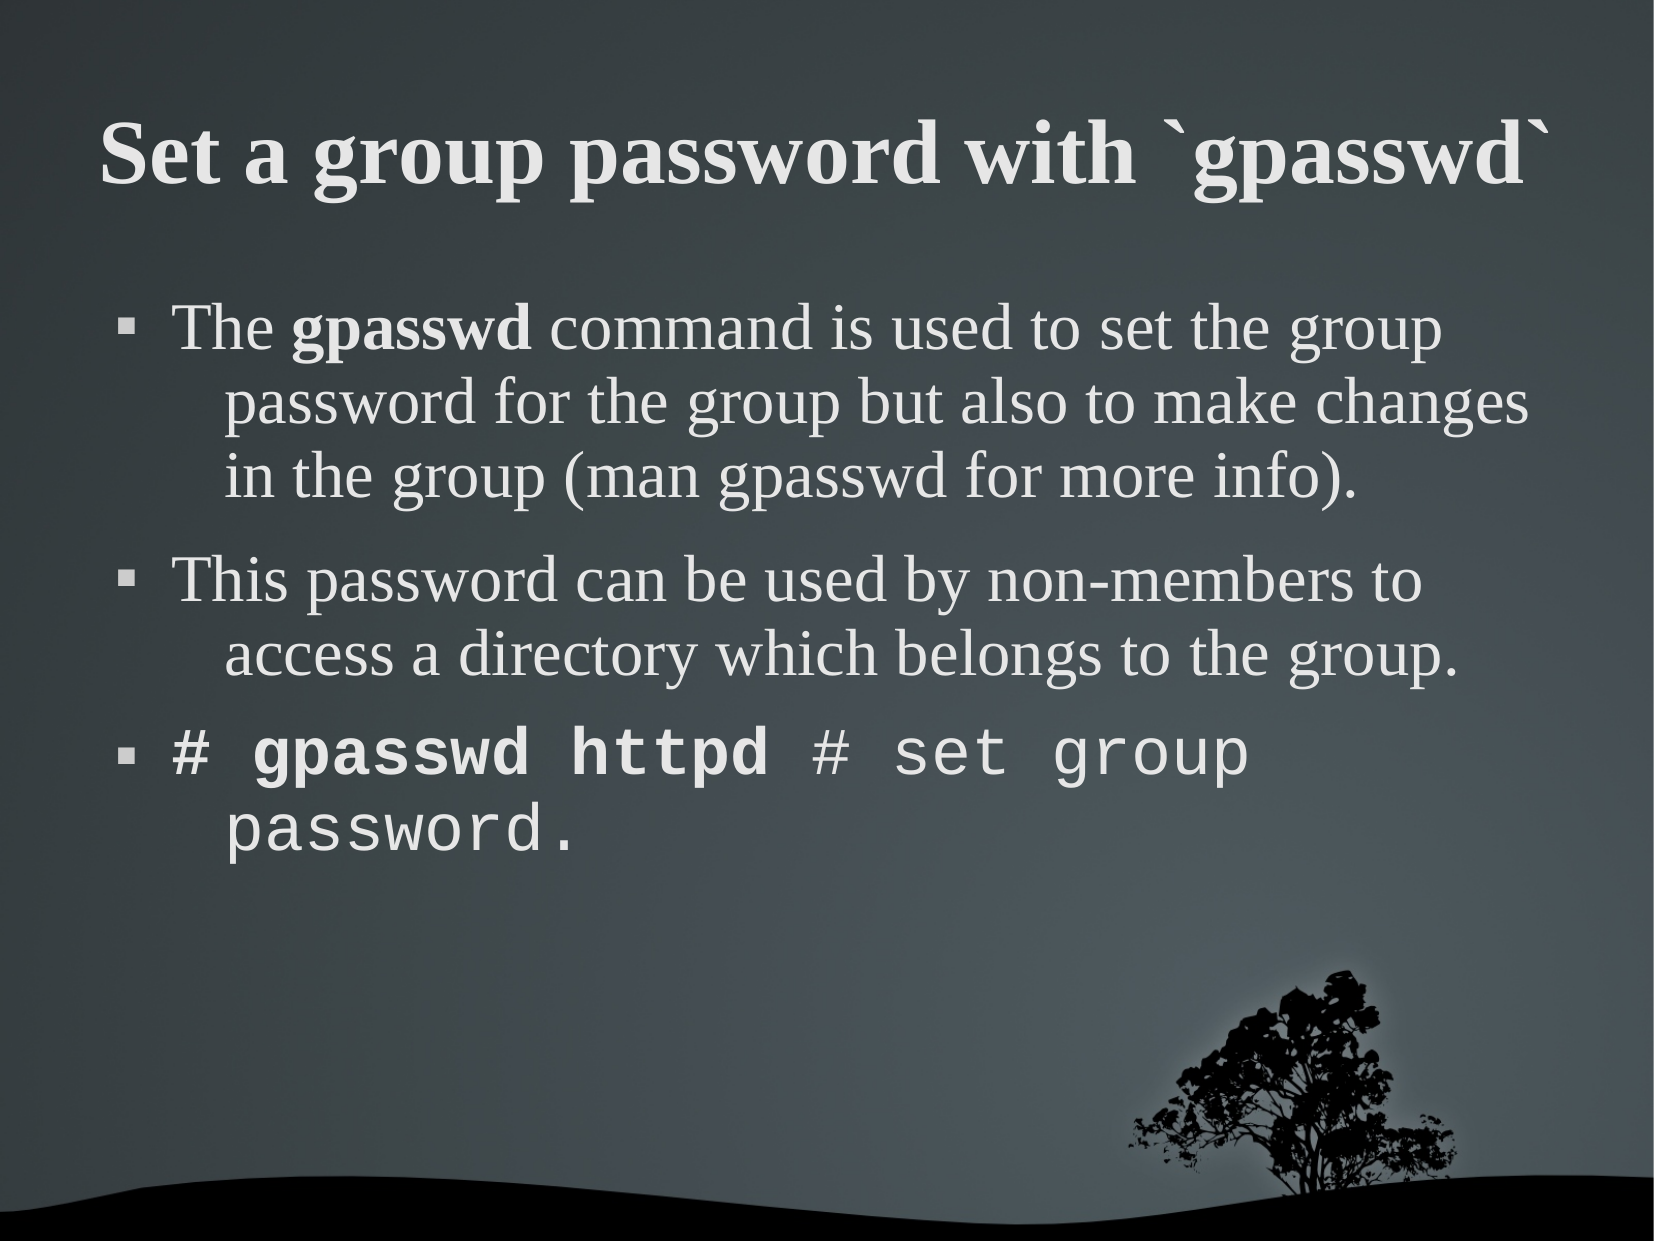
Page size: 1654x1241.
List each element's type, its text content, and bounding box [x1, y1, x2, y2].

title Set a group password with `gpasswd` [82, 33, 1571, 273]
picture [0, 0, 1654, 1241]
list The gpasswd command is used to set the group password for the group but also to make changes in the group (man gpasswd for more info). This password can be used by non-members to access a directory which belongs to the group. # gpasswd httpd # set group password. [82, 290, 1571, 1109]
